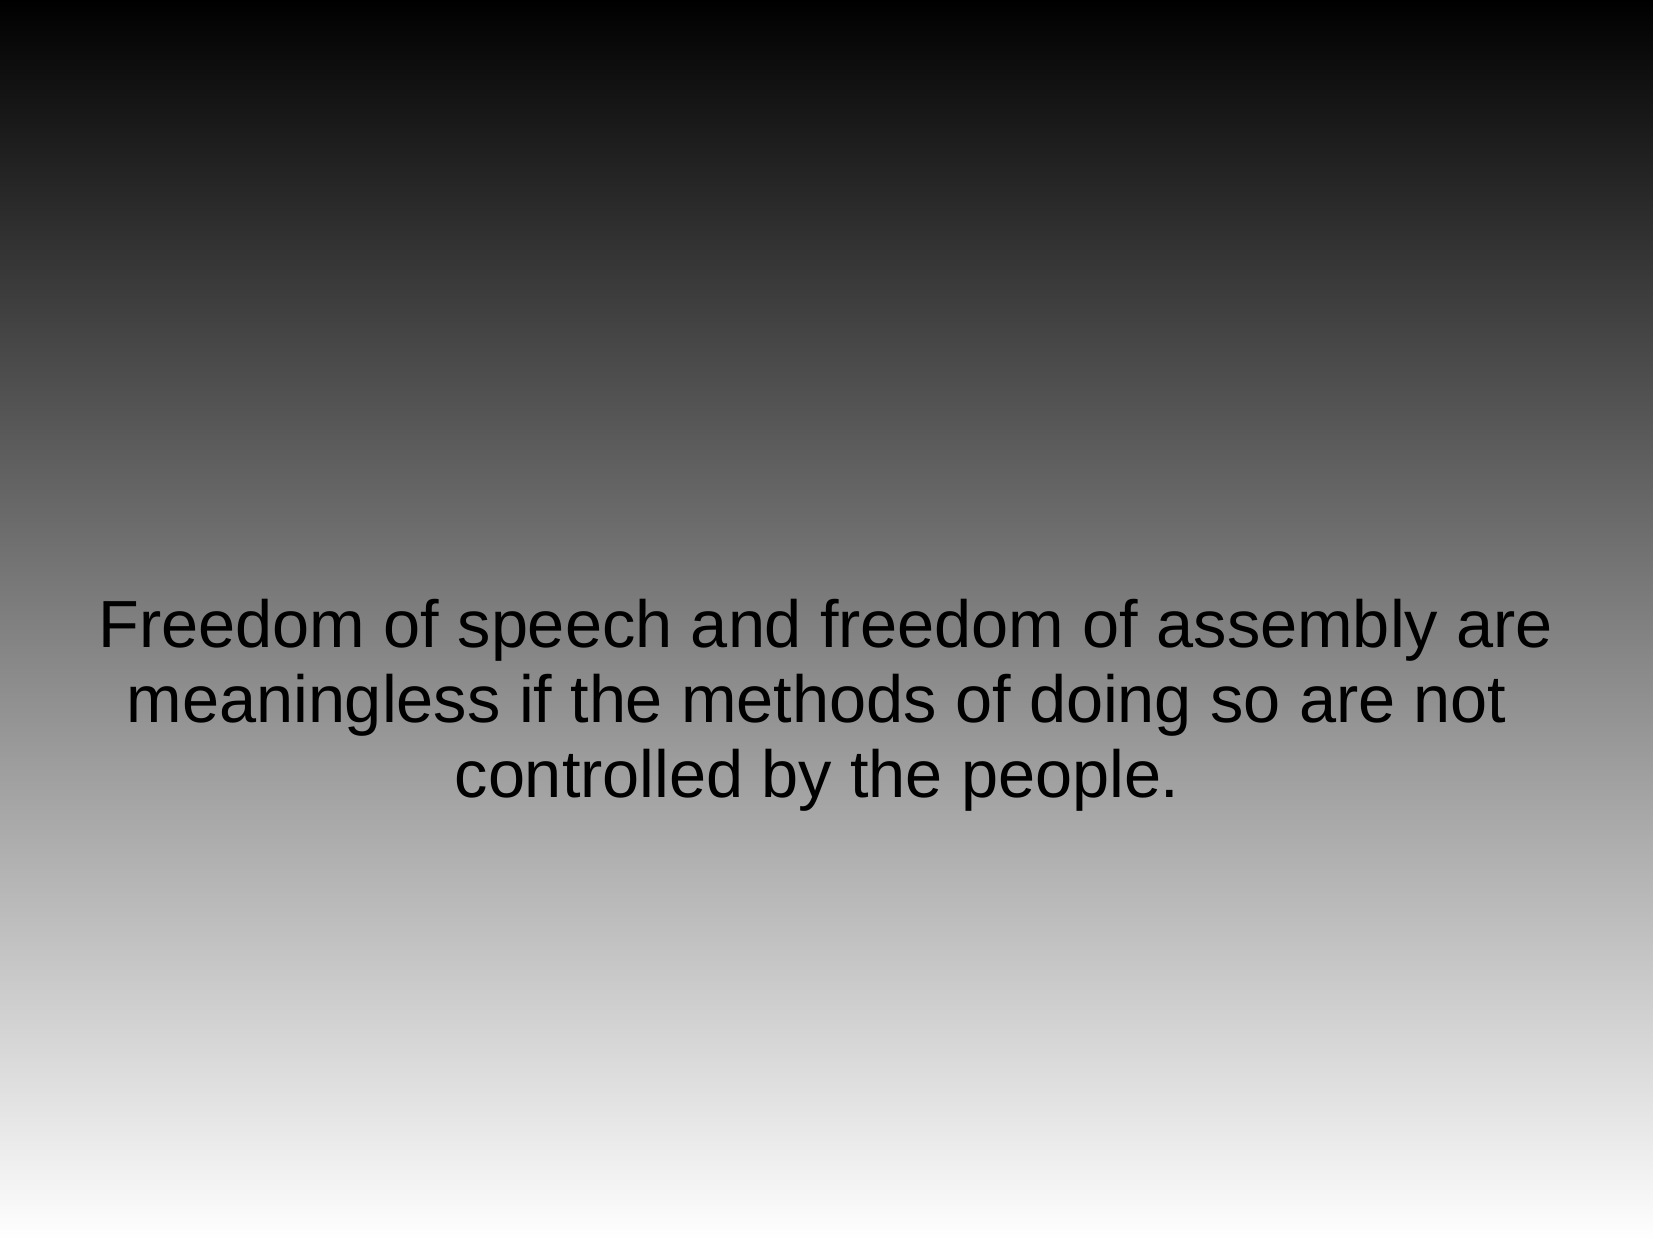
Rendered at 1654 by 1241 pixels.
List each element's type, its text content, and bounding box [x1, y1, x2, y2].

subtitle Freedom of speech and freedom of assembly are meaningless if the methods of doing so are not controlled by the people. [82, 297, 1571, 1102]
